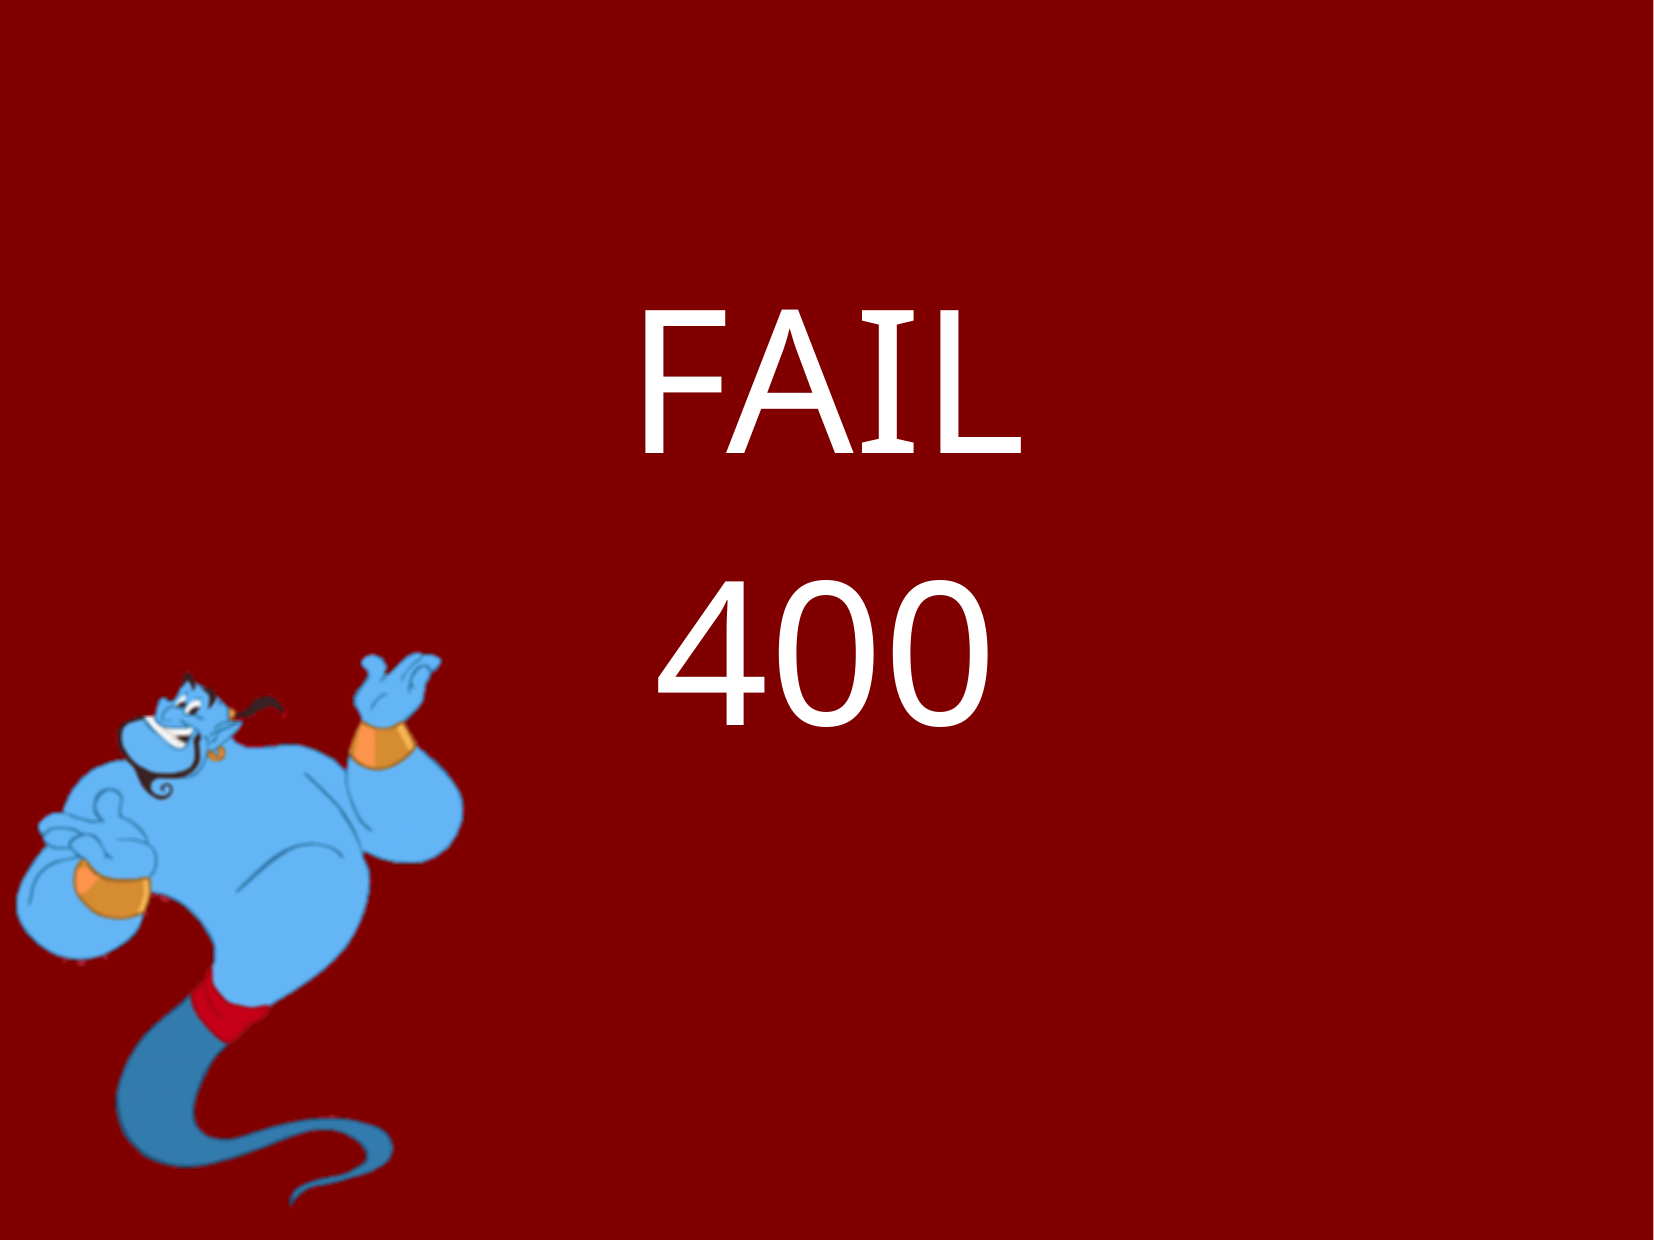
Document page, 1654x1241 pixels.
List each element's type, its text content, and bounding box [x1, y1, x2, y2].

picture [7, 620, 473, 1241]
subtitle FAIL 400 [82, 49, 1571, 975]
